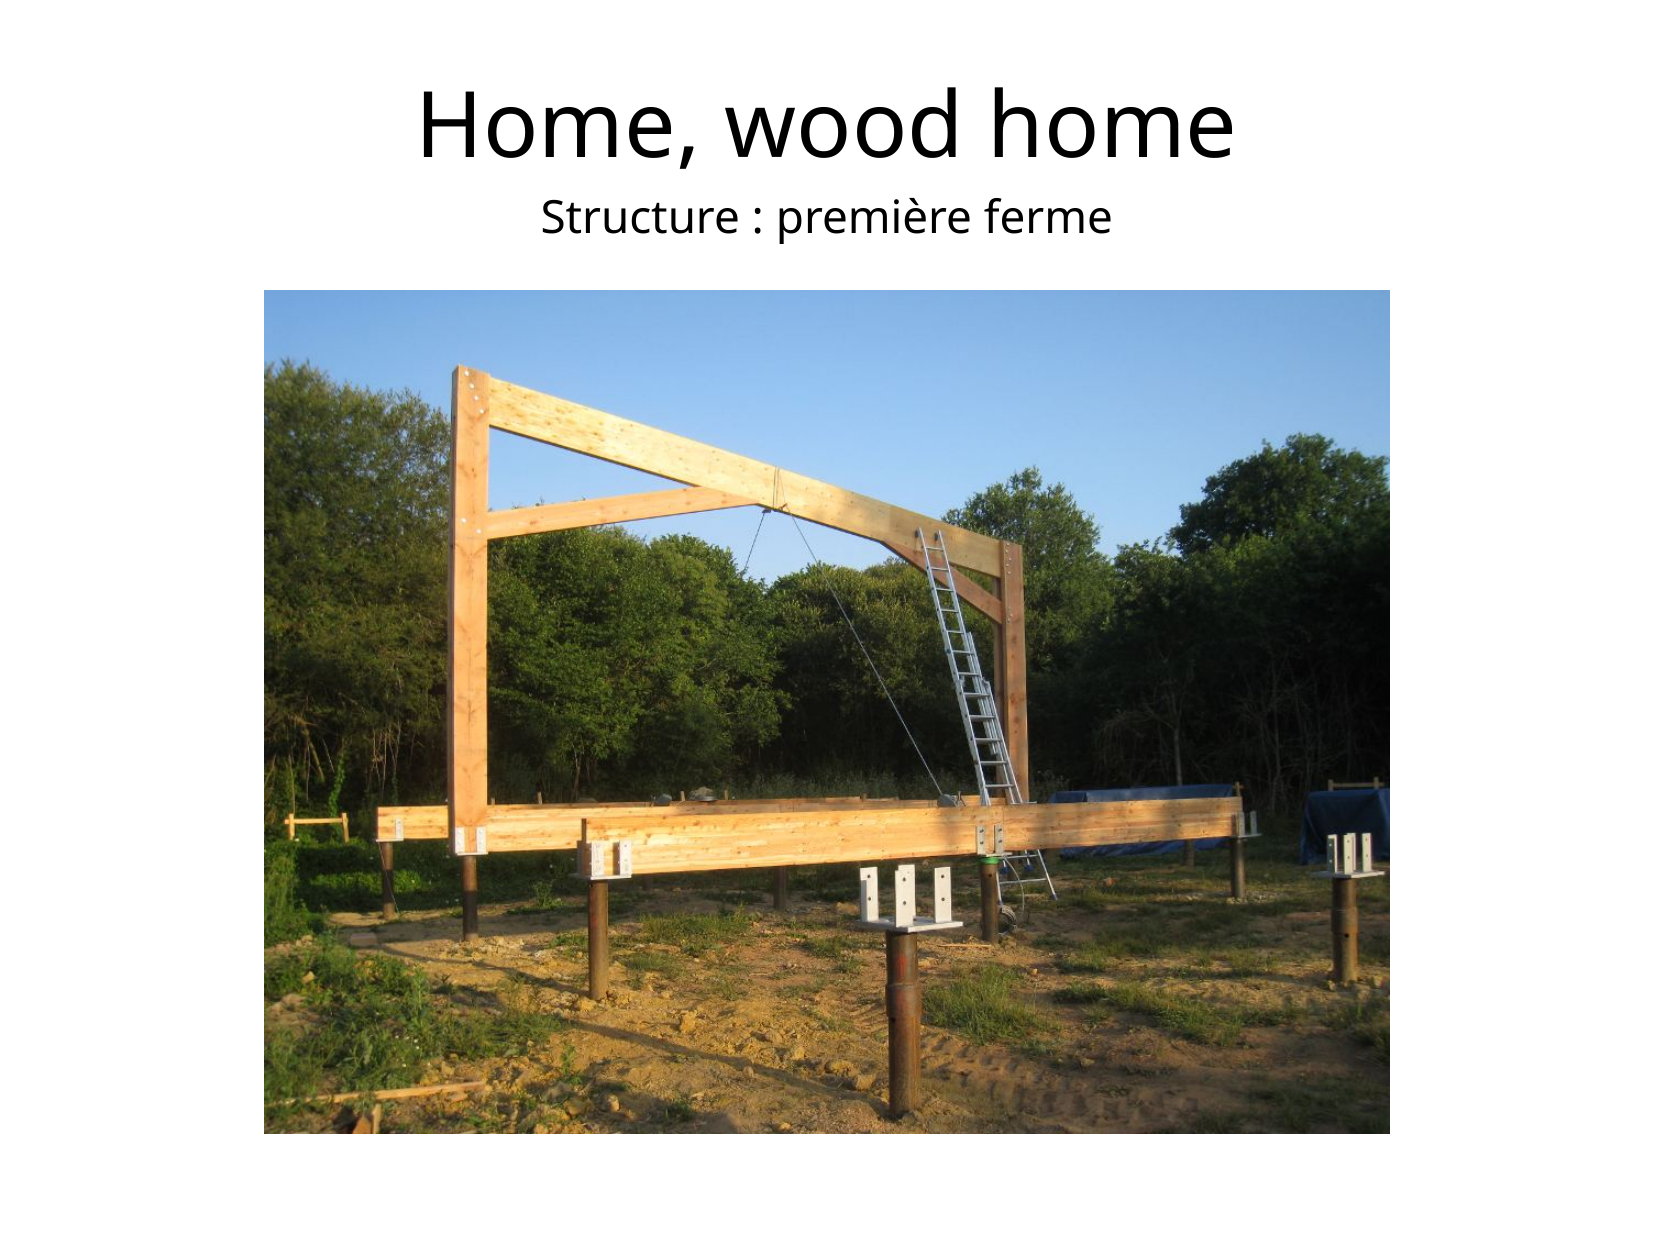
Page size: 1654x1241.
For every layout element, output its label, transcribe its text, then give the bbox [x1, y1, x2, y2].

picture [264, 290, 1390, 1134]
title Home, wood home Structure : première ferme [82, 49, 1571, 257]
